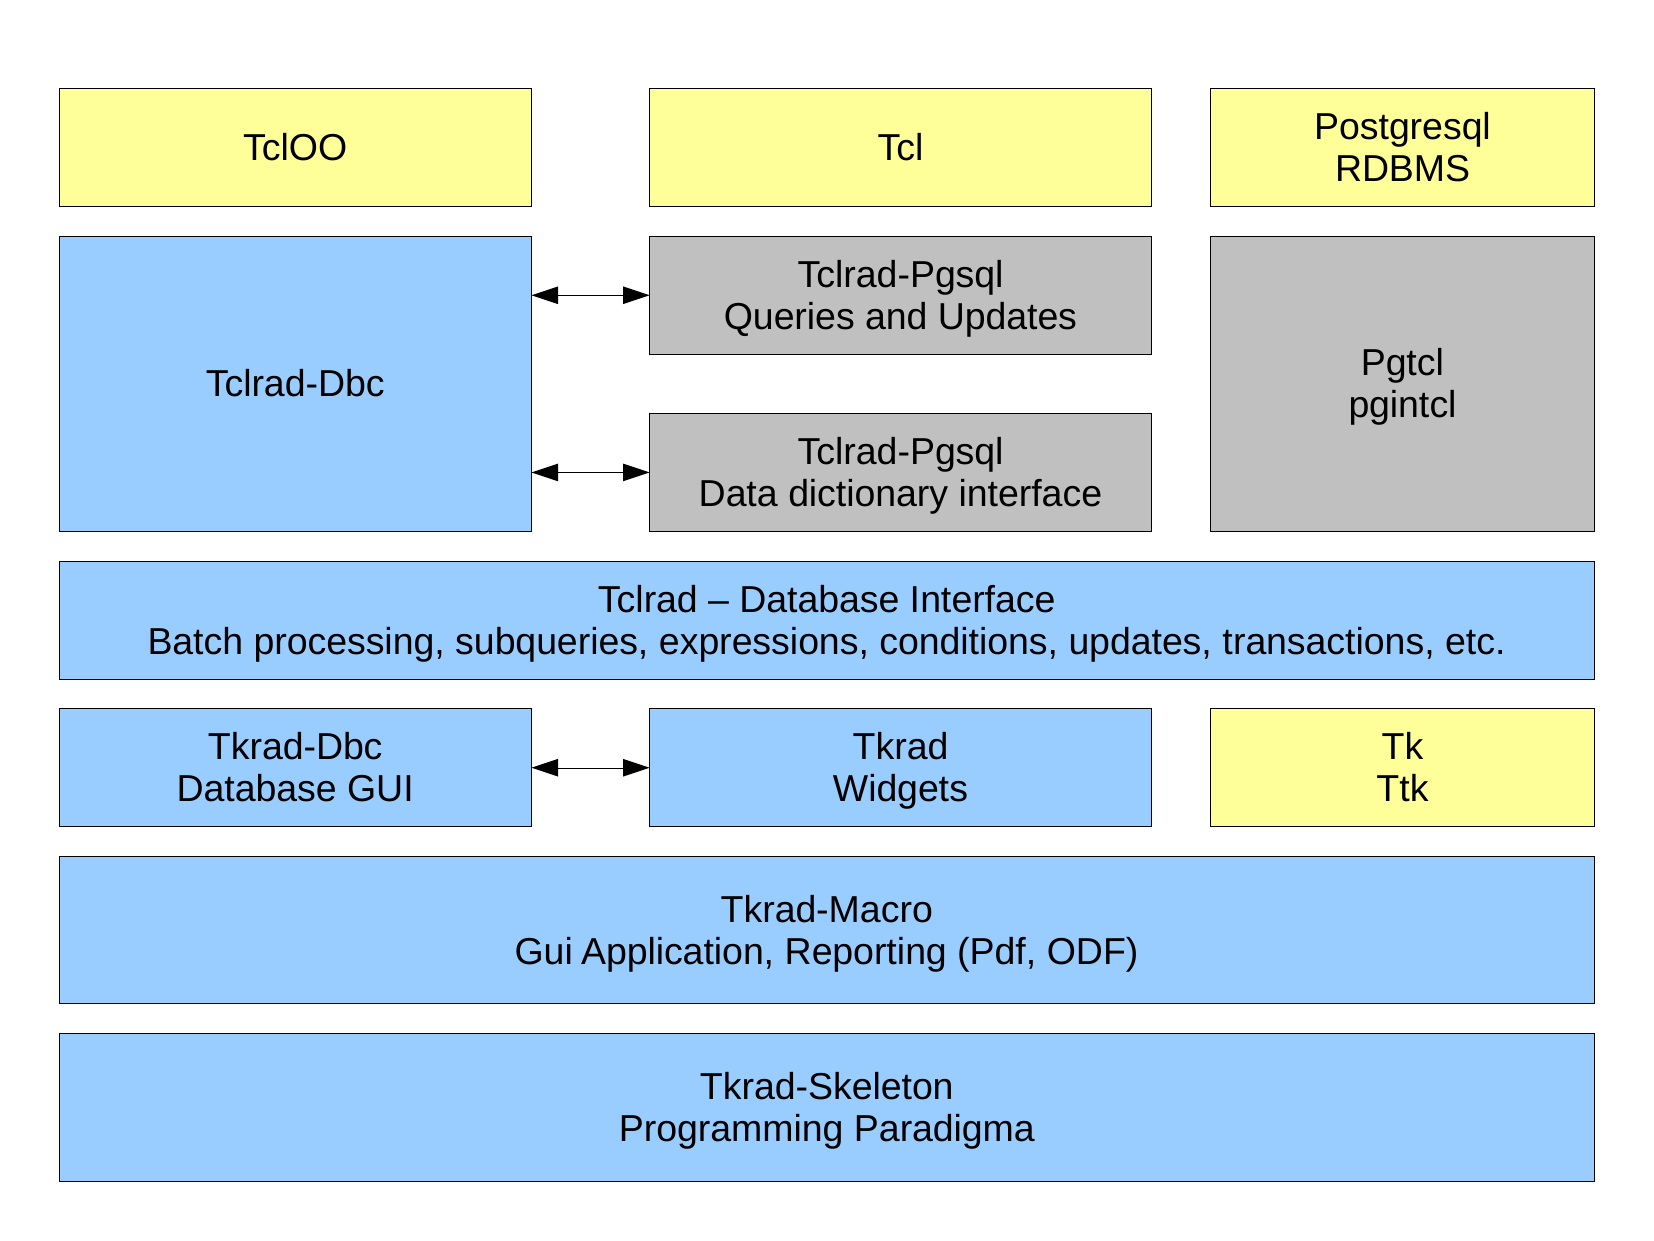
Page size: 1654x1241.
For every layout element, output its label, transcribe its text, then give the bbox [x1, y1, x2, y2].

text_box Pgtcl pgintcl [1210, 236, 1595, 532]
text_box Tkrad-Skeleton Programming Paradigma [59, 1033, 1595, 1182]
text_box TclOO [59, 88, 532, 207]
text_box Tkrad Widgets [649, 708, 1152, 827]
text_box Tkrad-Macro Gui Application, Reporting (Pdf, ODF) [59, 856, 1595, 1004]
text_box Tcl [649, 88, 1152, 207]
text_box Tclrad – Database Interface Batch processing, subqueries, expressions, conditions, updates, transactions, etc. [59, 561, 1595, 680]
text_box Tclrad-Pgsql Data dictionary interface [649, 413, 1152, 532]
text_box Postgresql RDBMS [1210, 88, 1595, 207]
text_box Tclrad-Dbc [59, 236, 532, 532]
text_box Tkrad-Dbc Database GUI [59, 708, 532, 827]
text_box Tclrad-Pgsql Queries and Updates [649, 236, 1152, 355]
text_box Tk Ttk [1210, 708, 1595, 827]
